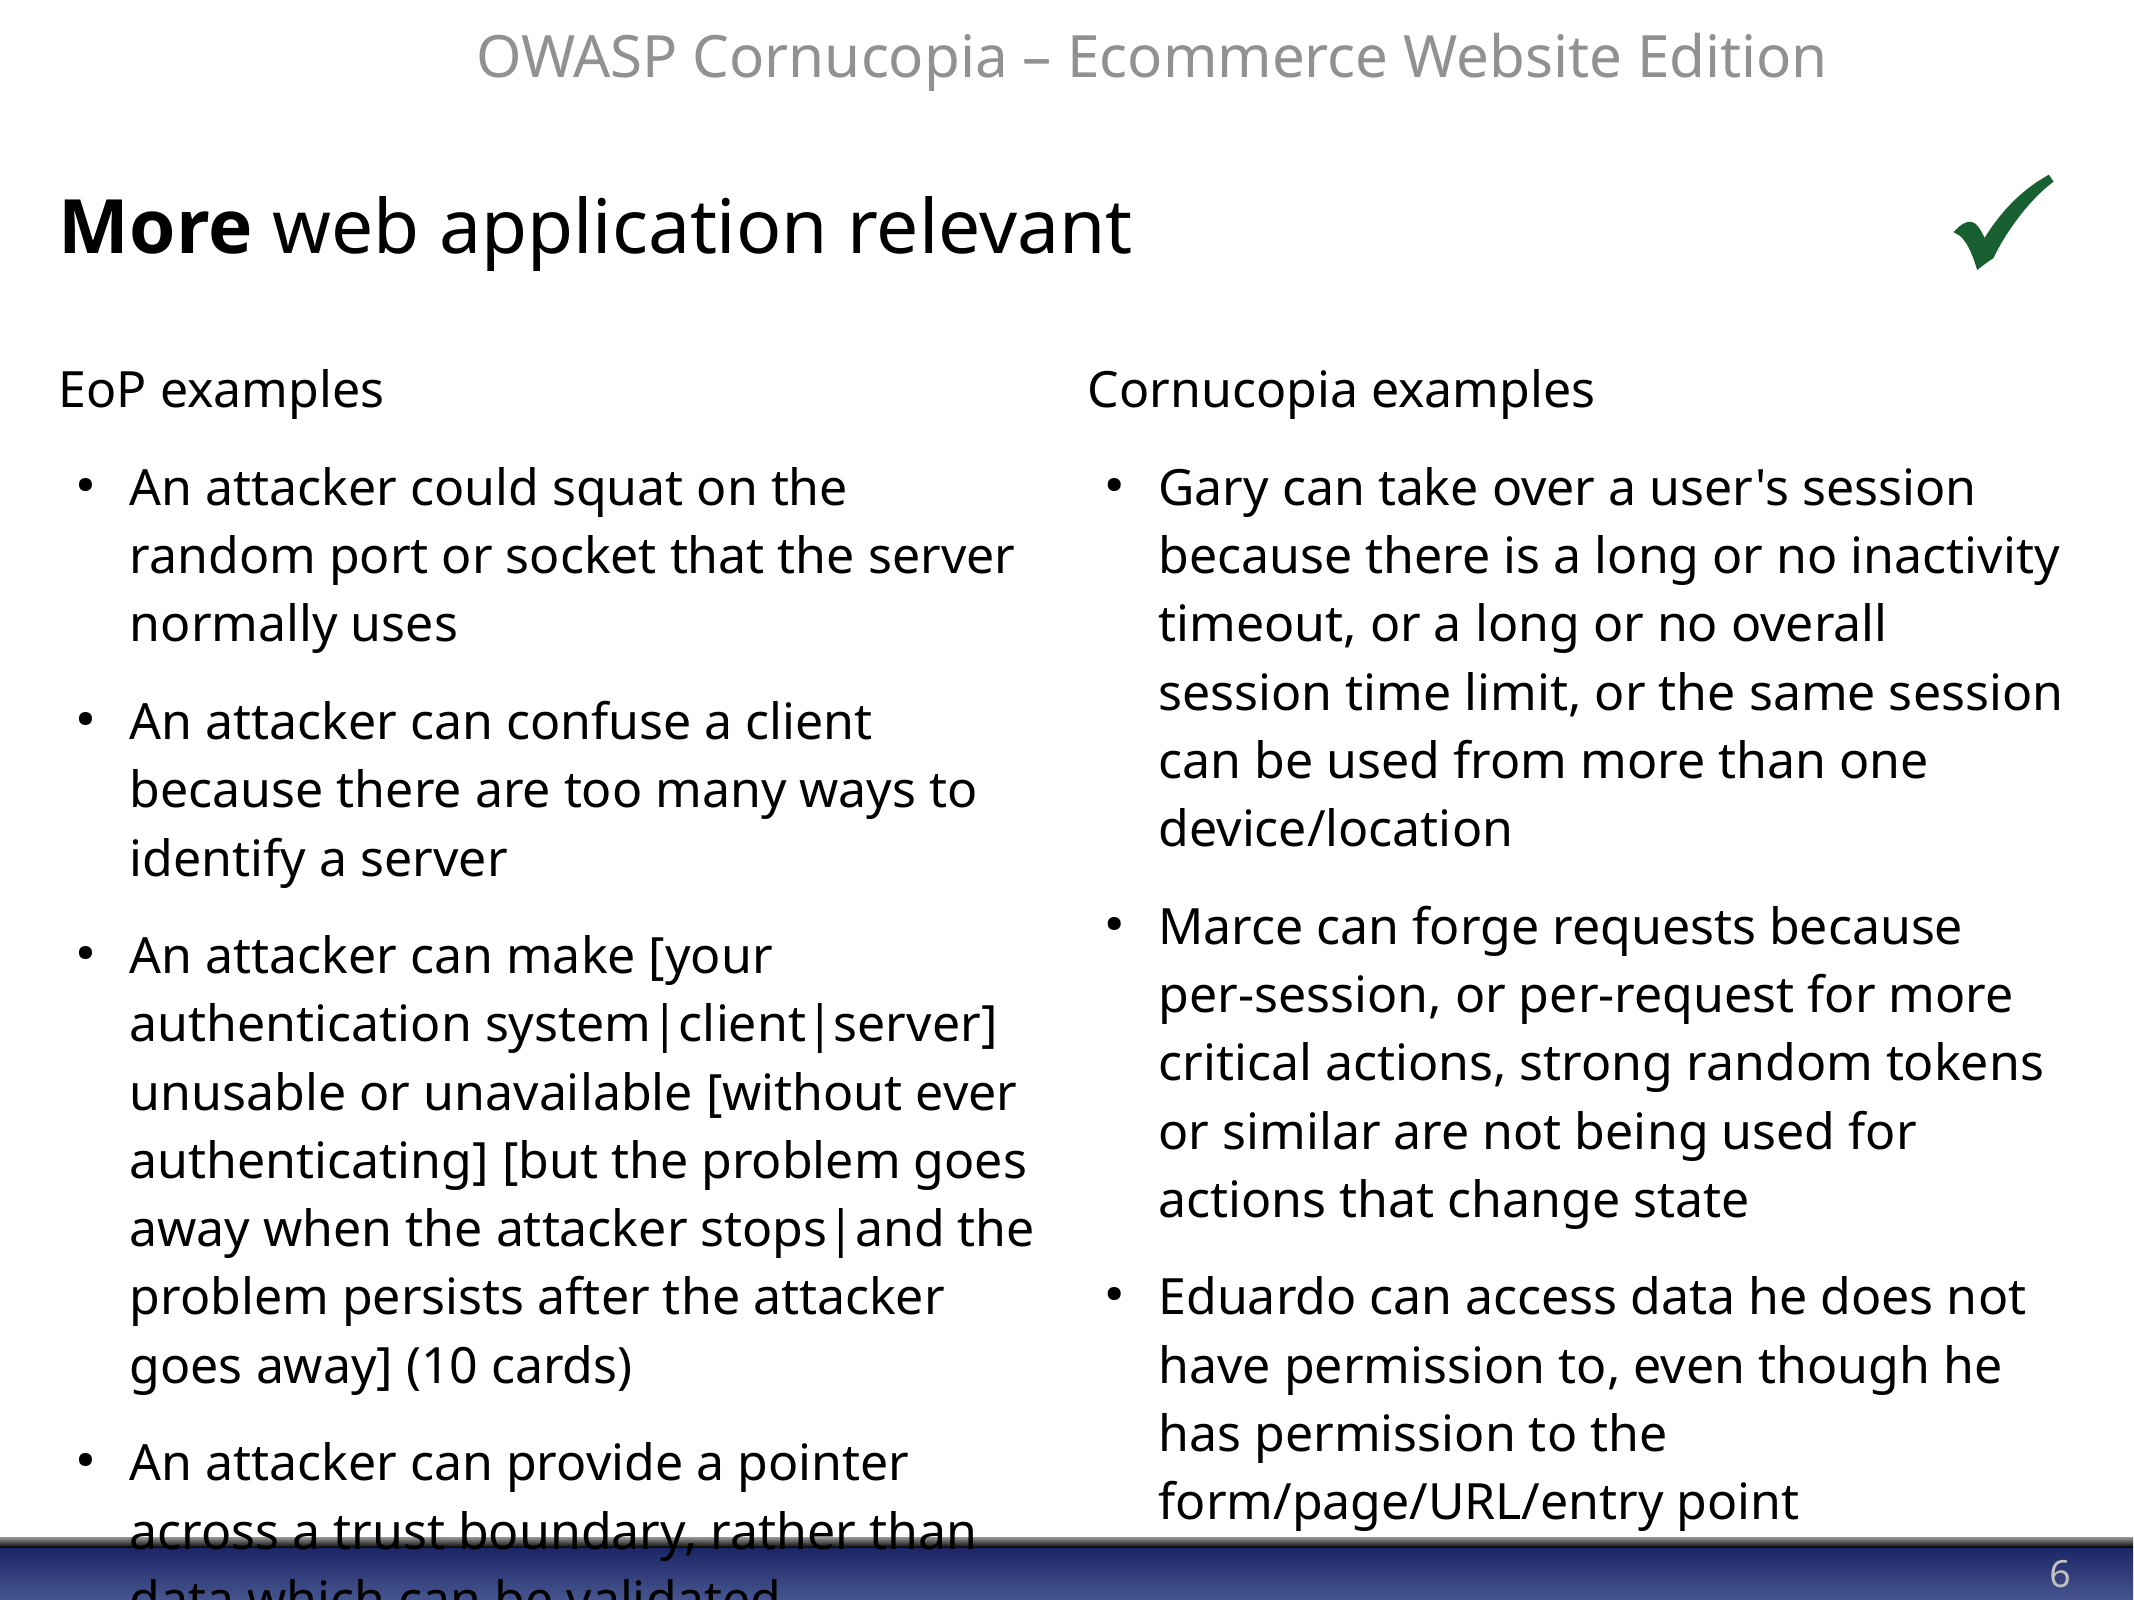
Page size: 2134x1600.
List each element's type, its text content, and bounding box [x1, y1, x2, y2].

list ü [1730, 177, 2061, 325]
list EoP examples An attacker could squat on the random port or socket that the server normally uses An attacker can confuse a client because there are too many ways to identify a server An attacker can make [your authentication system|client|server] unusable or unavailable [without ever authenticating] [but the problem goes away when the attacker stops|and the problem persists after the attacker goes away] (10 cards) An attacker can provide a pointer across a trust boundary, rather than data which can be validated [58, 354, 1039, 1536]
list Cornucopia examples Gary can take over a user's session because there is a long or no inactivity timeout, or a long or no overall session time limit, or the same session can be used from more than one device/location Marce can forge requests because per-session, or per-request for more critical actions, strong random tokens or similar are not being used for actions that change state Eduardo can access data he does not have permission to, even though he has permission to the form/page/URL/entry point [1087, 354, 2068, 1536]
title More web application relevant [58, 124, 2126, 325]
